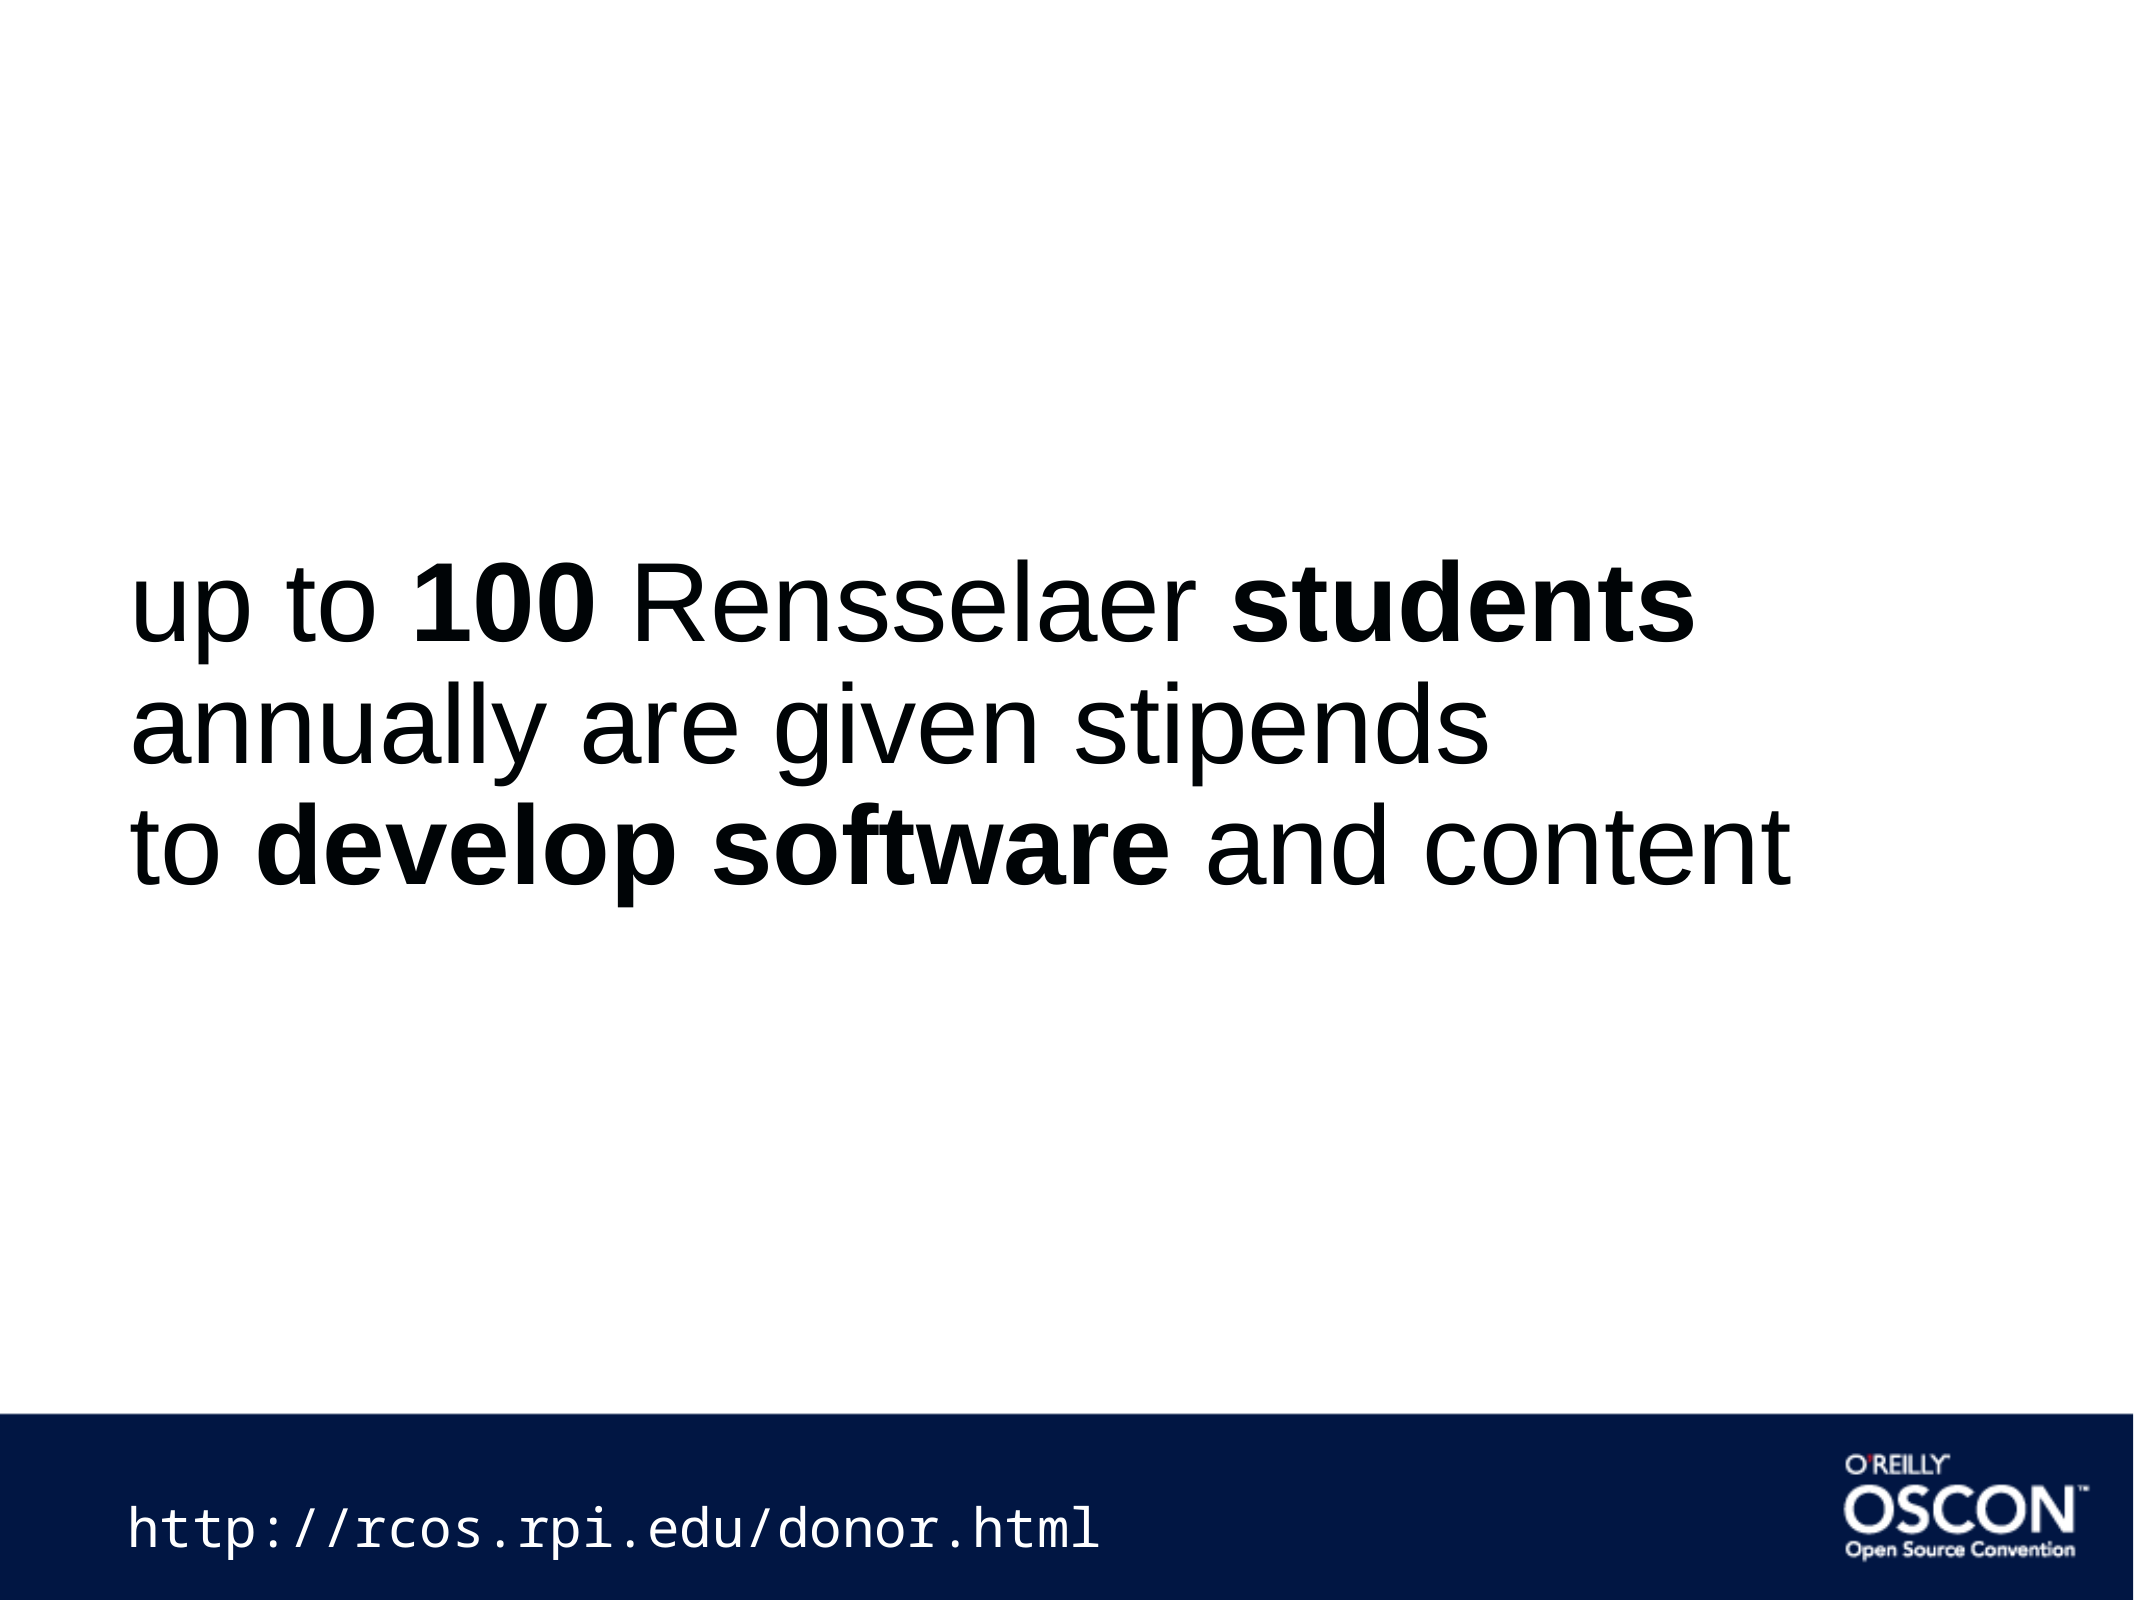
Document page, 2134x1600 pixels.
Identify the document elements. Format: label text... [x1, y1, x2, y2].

picture [0, 0, 2134, 1600]
subtitle up to 100 Rensselaer students annually are given stipends to develop software and content [41, 113, 2094, 1341]
text_box http://rcos.rpi.edu/donor.html [112, 1485, 1838, 1566]
